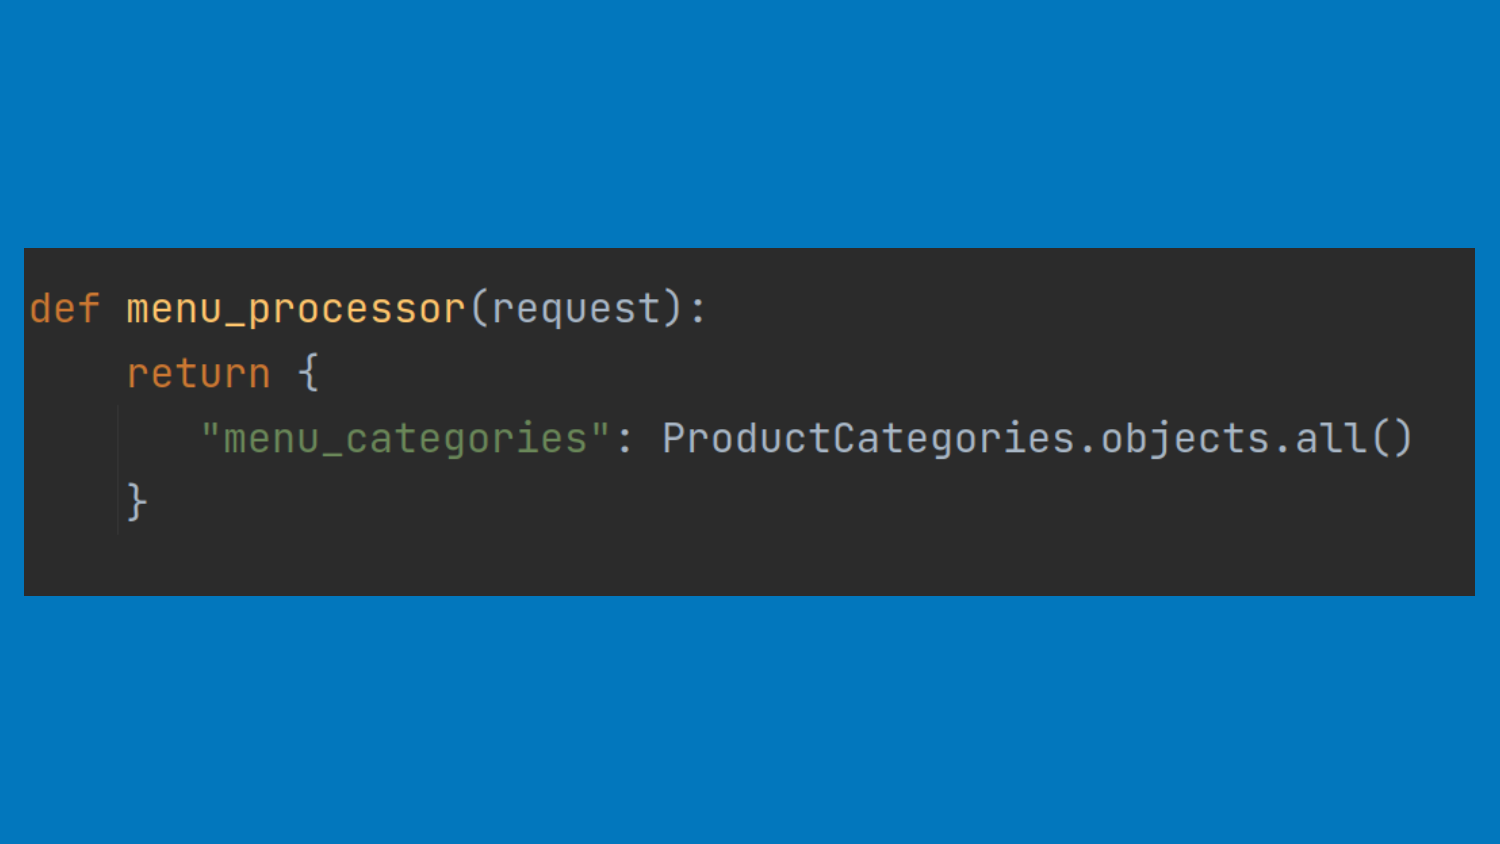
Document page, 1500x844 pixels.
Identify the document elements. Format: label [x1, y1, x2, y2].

picture [24, 248, 1475, 596]
